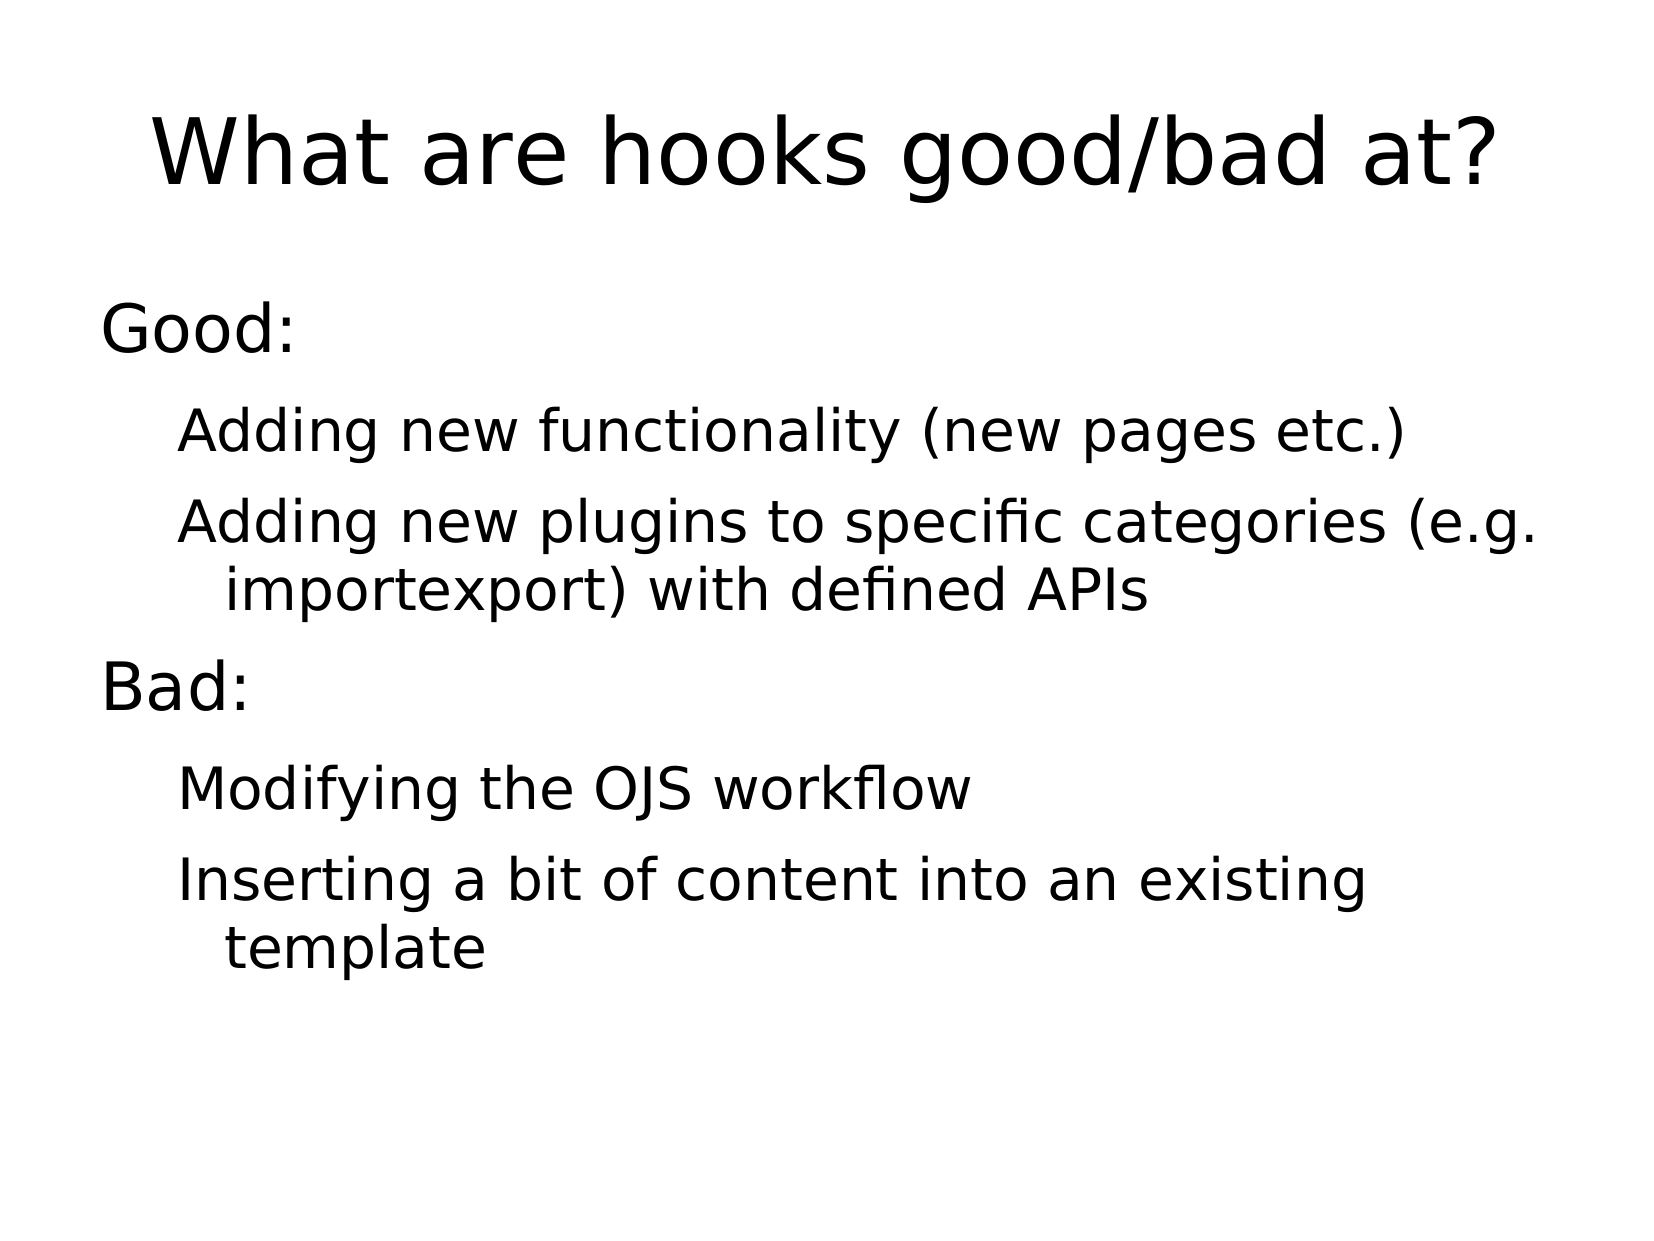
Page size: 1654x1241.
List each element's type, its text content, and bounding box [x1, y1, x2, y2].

title What are hooks good/bad at? [82, 56, 1571, 250]
list Good: Adding new functionality (new pages etc.) Adding new plugins to specific categories (e.g. importexport) with defined APIs Bad: Modifying the OJS workflow Inserting a bit of content into an existing template [82, 290, 1571, 1094]
